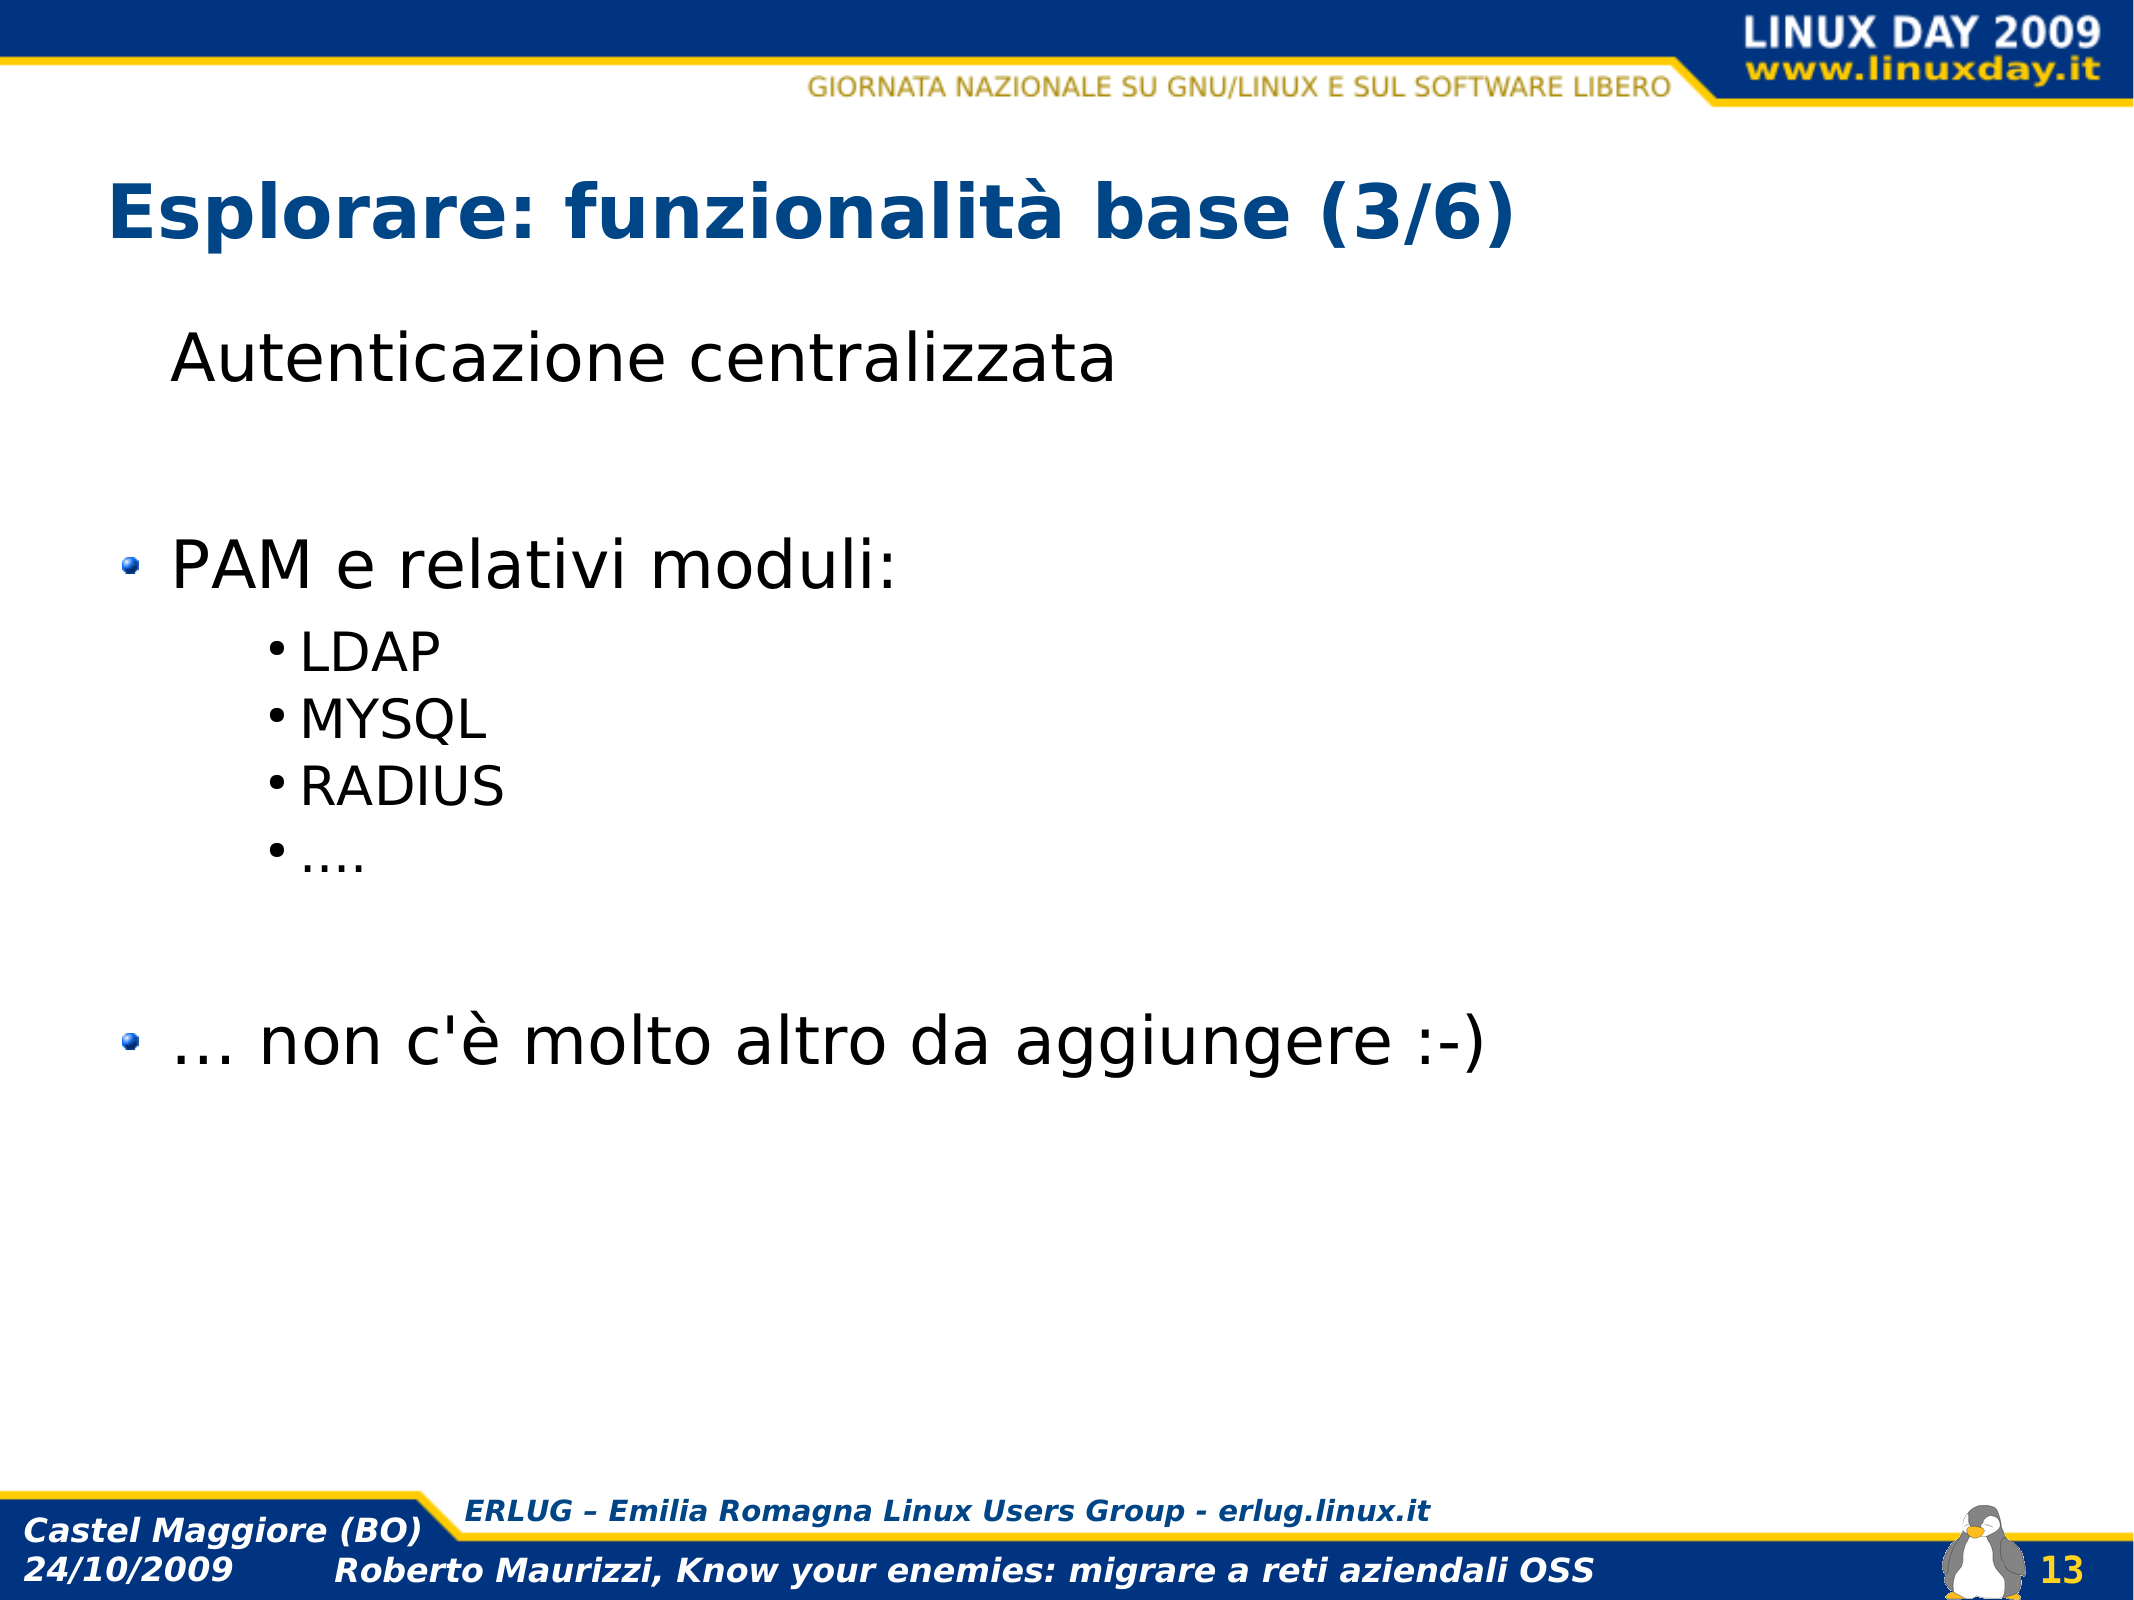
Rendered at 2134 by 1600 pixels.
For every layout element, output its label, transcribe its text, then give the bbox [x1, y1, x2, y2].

picture [0, 0, 2134, 1600]
list Autenticazione centralizzata PAM e relativi moduli: LDAP MYSQL RADIUS .... … non c'è molto altro da aggiungere :-) [106, 319, 2027, 1441]
title Esplorare: funzionalità base (3/6) [106, 159, 2080, 267]
